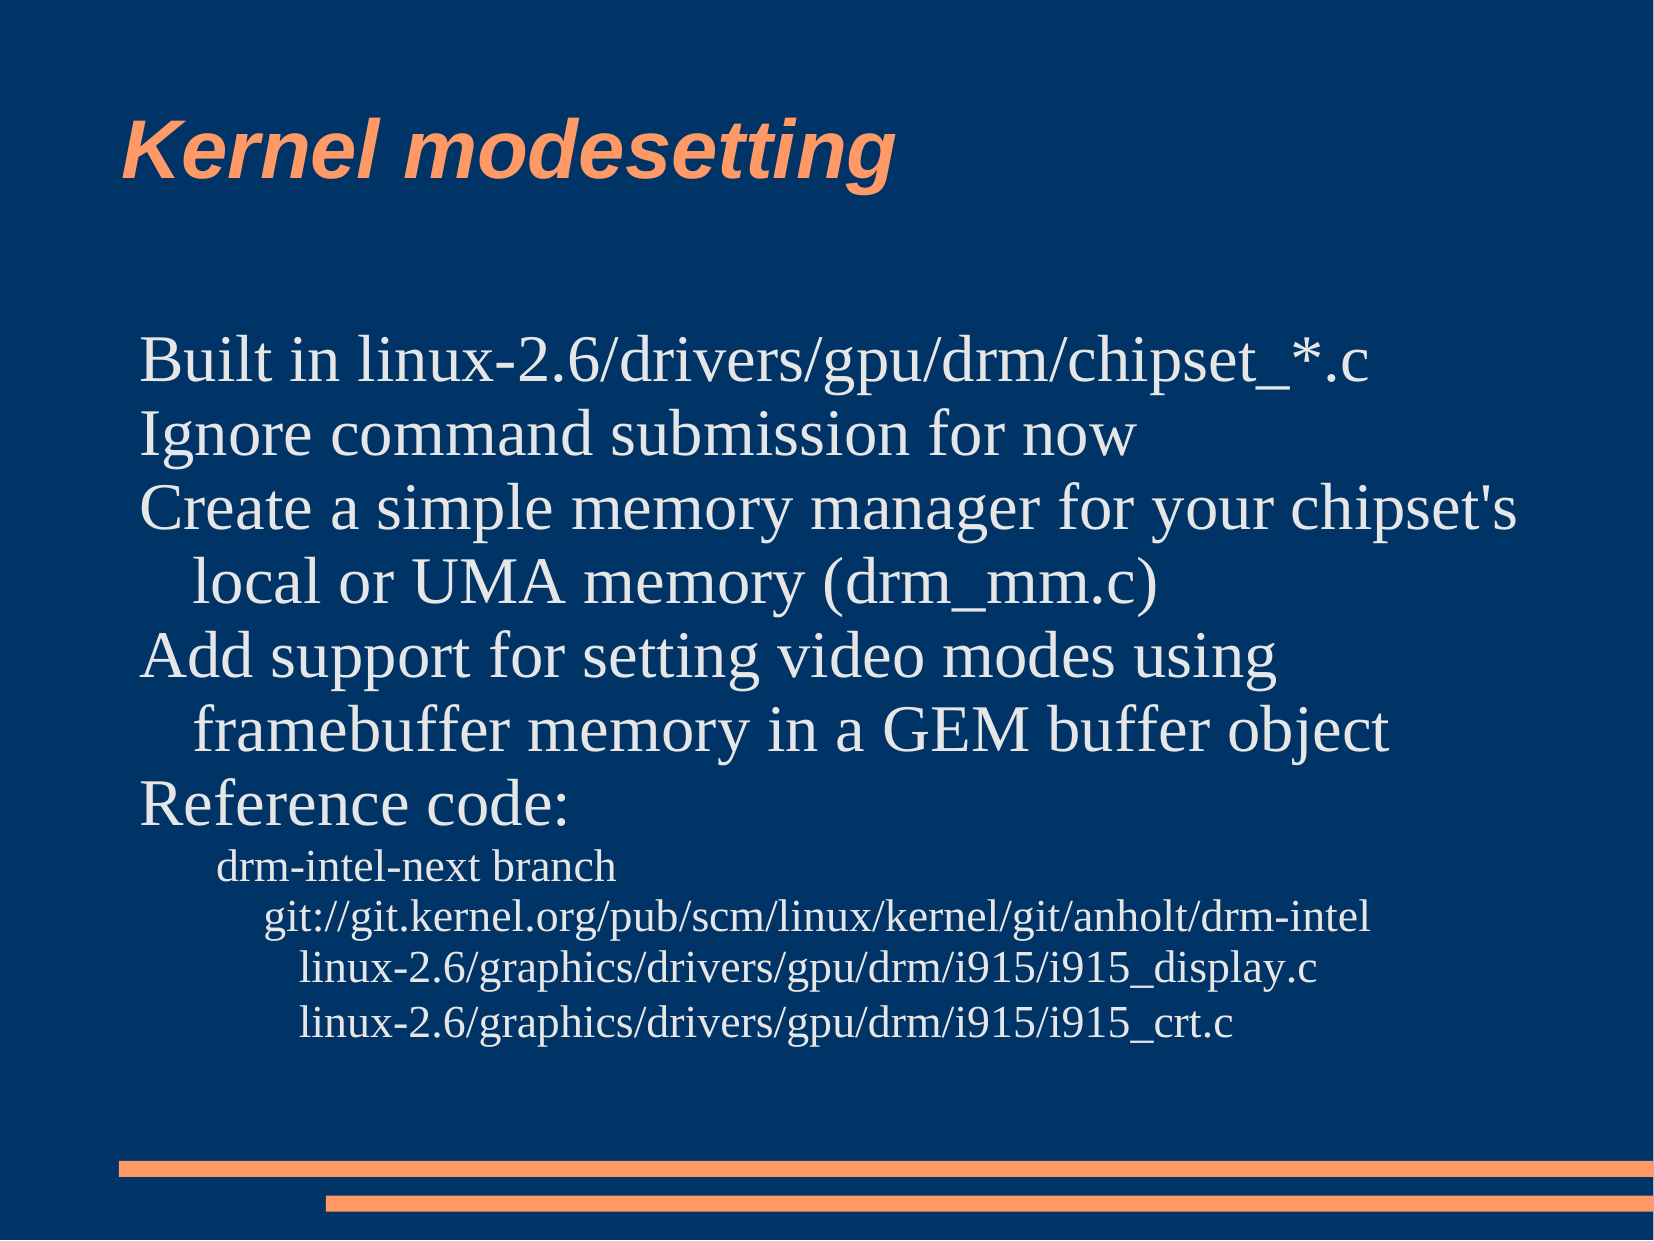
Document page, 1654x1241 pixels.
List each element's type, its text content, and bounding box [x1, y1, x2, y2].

title Kernel modesetting [121, 53, 1534, 247]
list Built in linux-2.6/drivers/gpu/drm/chipset_*.c Ignore command submission for now Create a simple memory manager for your chipset's local or UMA memory (drm_mm.c) Add support for setting video modes using framebuffer memory in a GEM buffer object Reference code: drm-intel-next branch git://git.kernel.org/pub/scm/linux/kernel/git/anholt/drm-intel linux-2.6/graphics/drivers/gpu/drm/i915/i915_display.c linux-2.6/graphics/drivers/gpu/drm/i915/i915_crt.c [121, 322, 1561, 1118]
